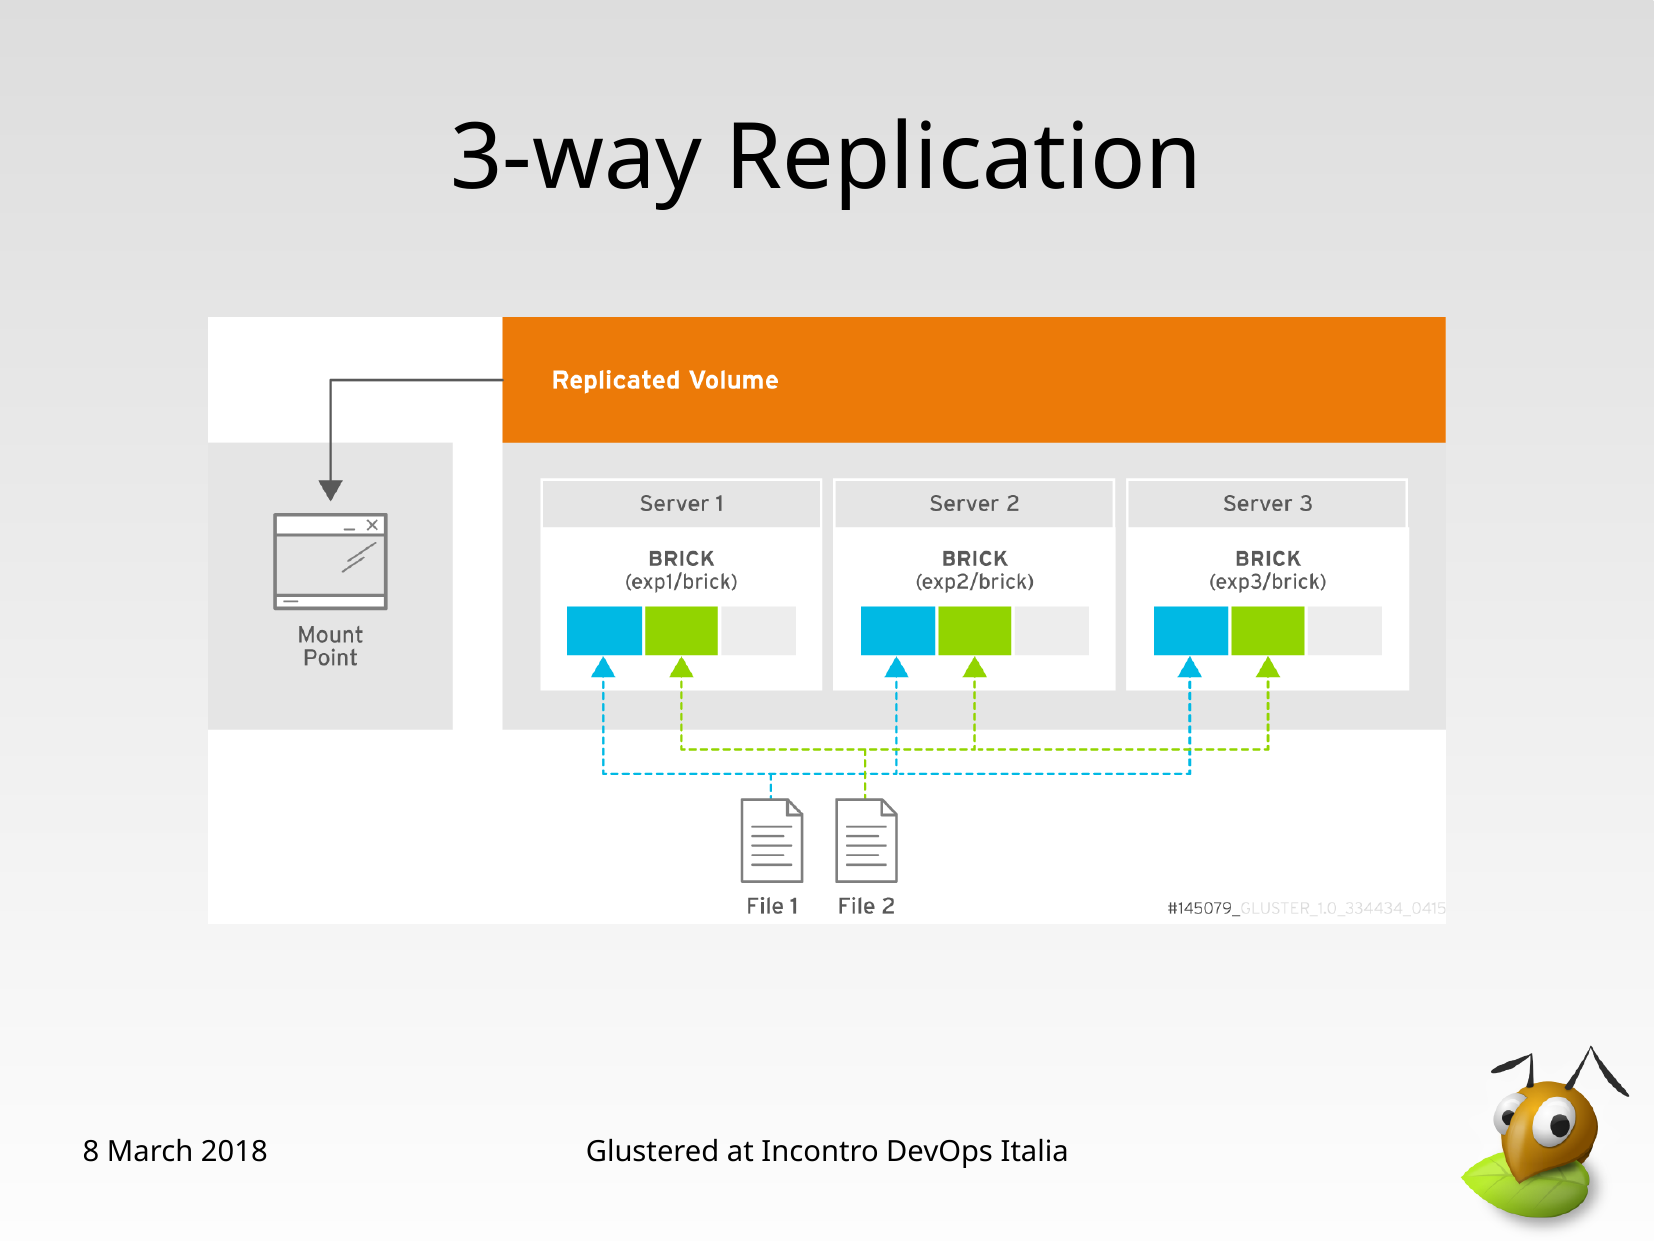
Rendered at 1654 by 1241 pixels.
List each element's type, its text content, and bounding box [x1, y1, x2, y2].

picture [1432, 1037, 1654, 1241]
title 3-way Replication [82, 49, 1571, 257]
picture [208, 317, 1446, 924]
